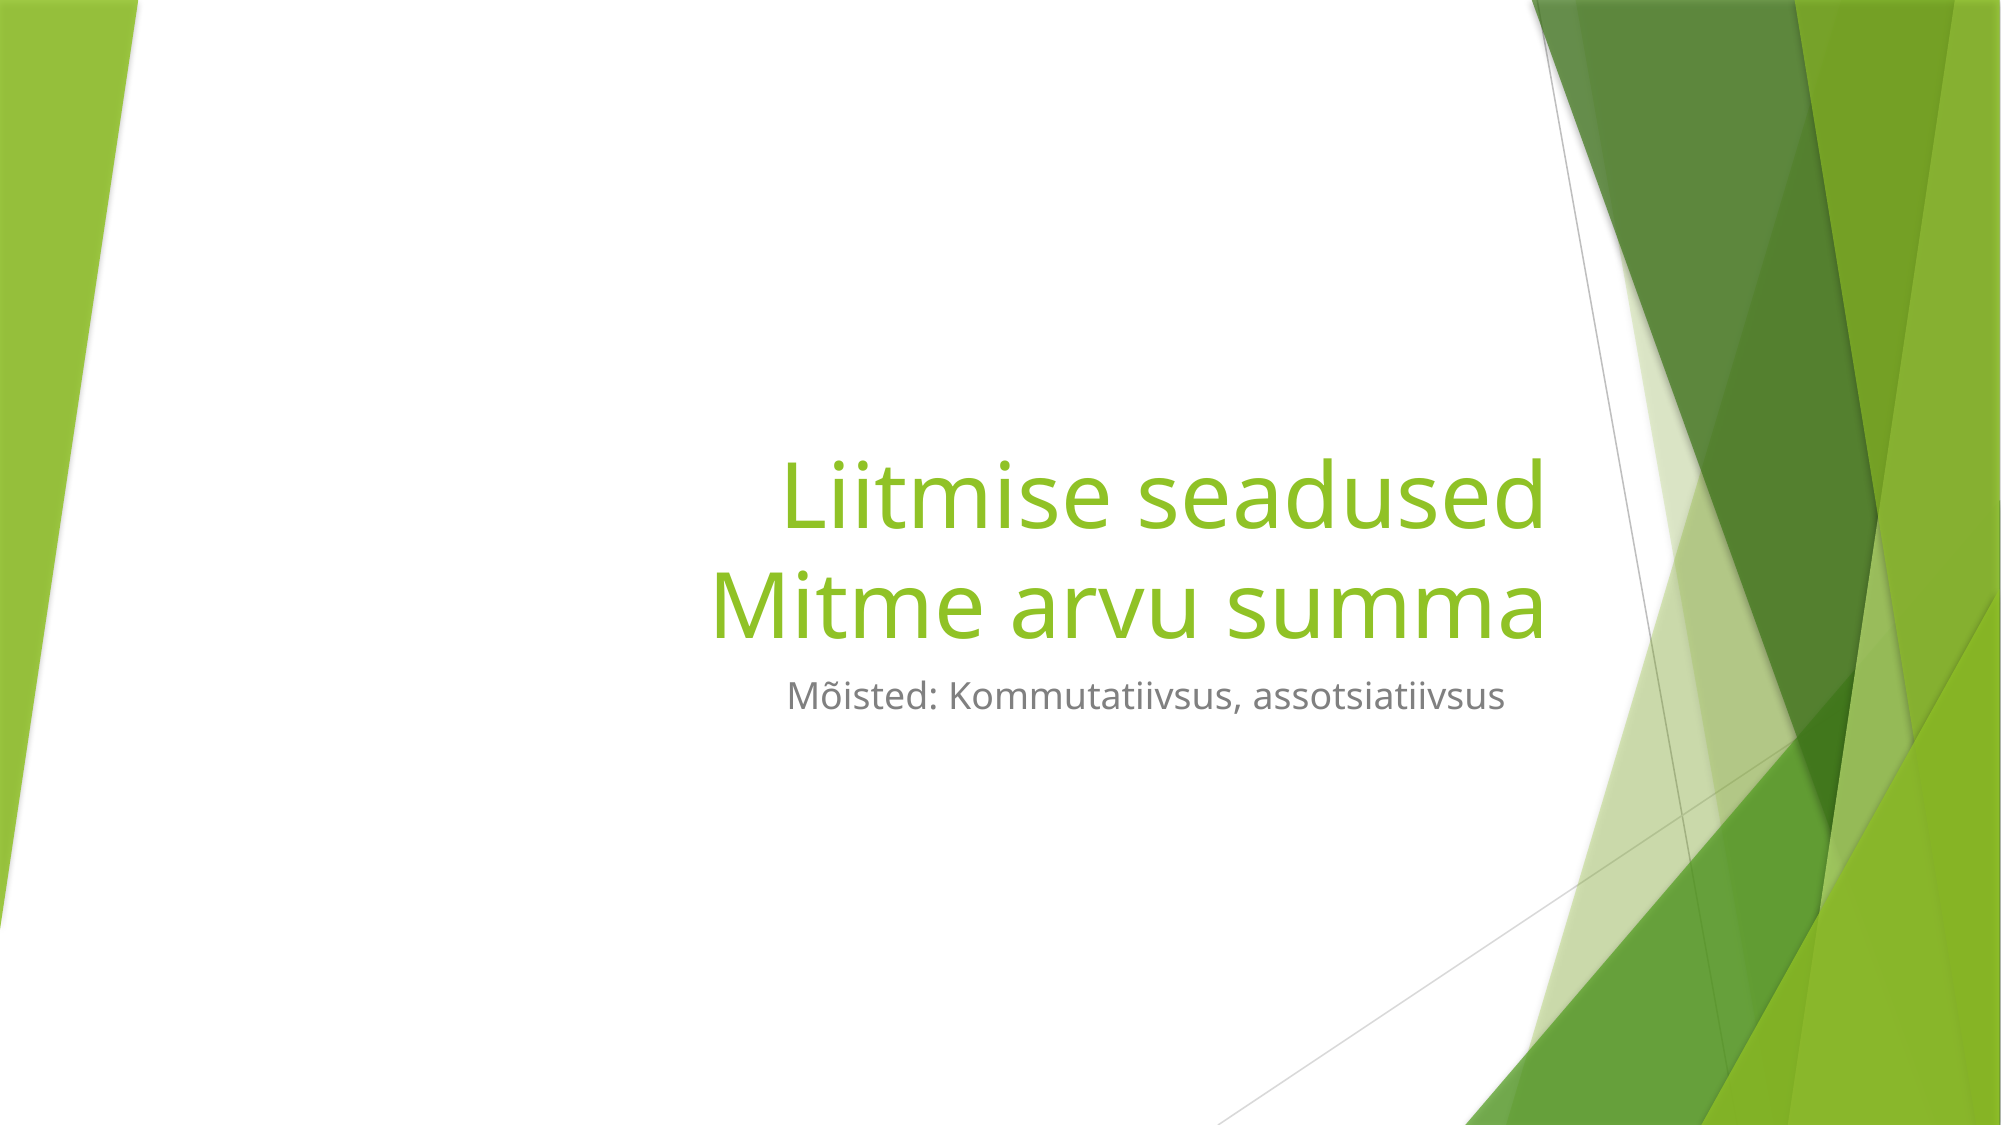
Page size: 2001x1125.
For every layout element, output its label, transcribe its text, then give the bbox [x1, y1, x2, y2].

title Liitmise seadused Mitme arvu summa [247, 394, 1565, 665]
subtitle Mõisted: Kommutatiivsus, assotsiatiivsus [247, 664, 1522, 845]
